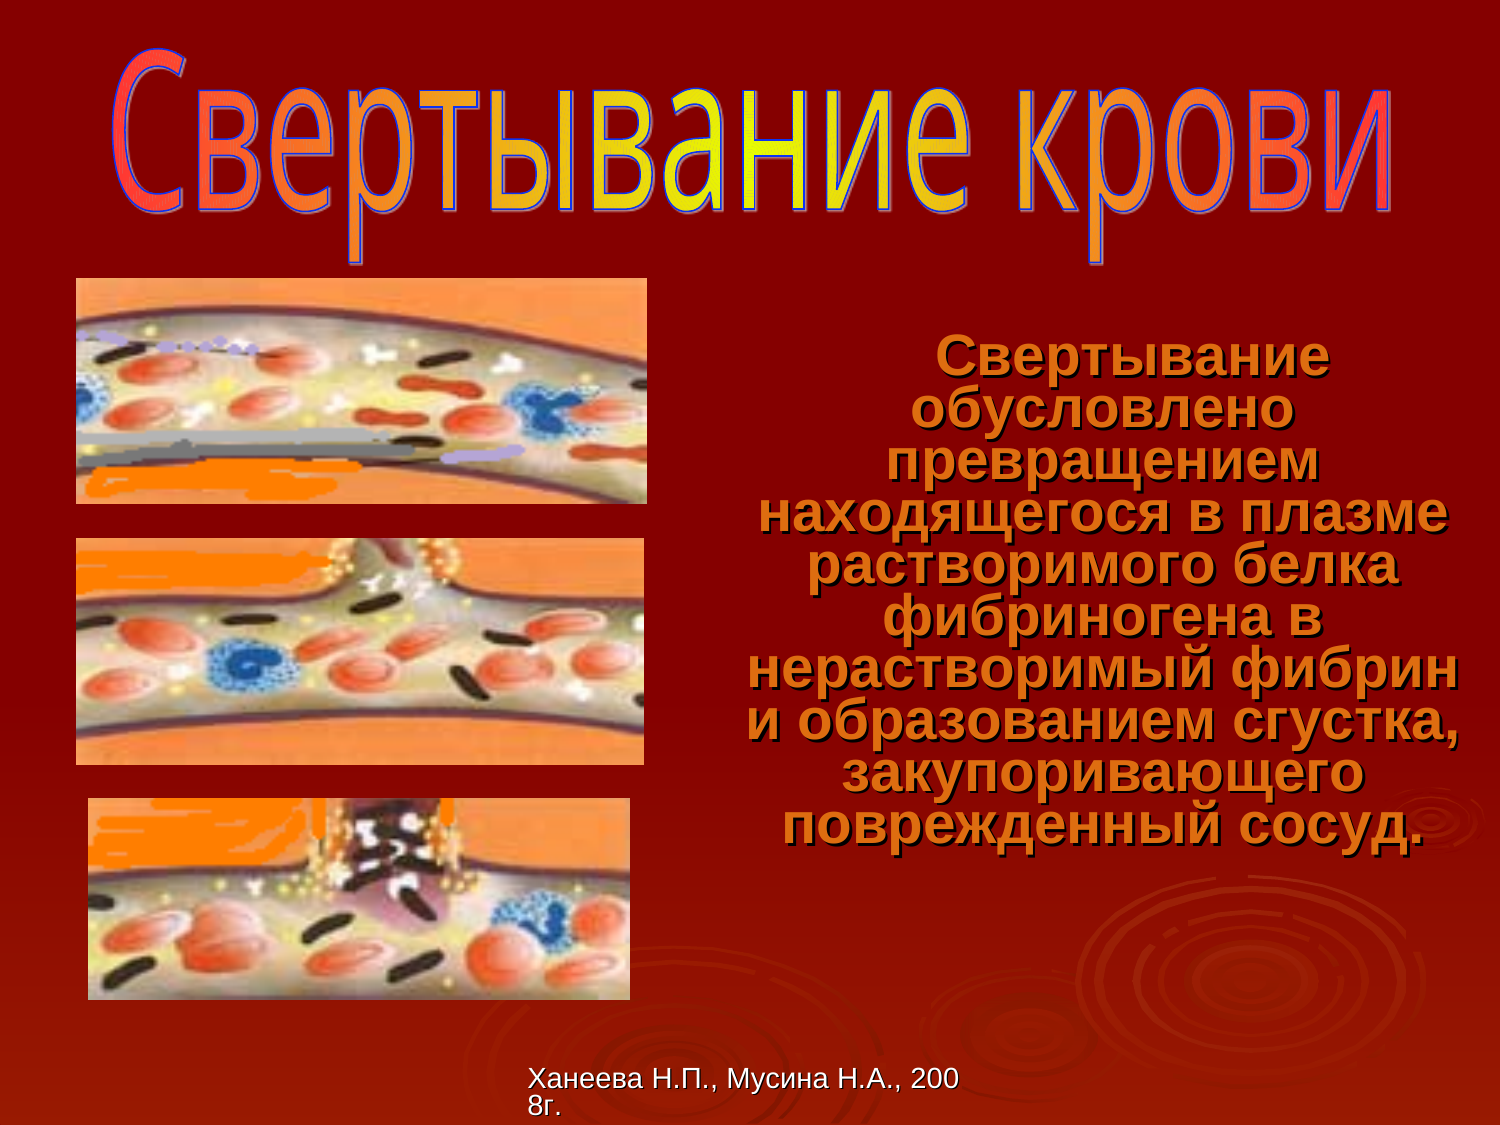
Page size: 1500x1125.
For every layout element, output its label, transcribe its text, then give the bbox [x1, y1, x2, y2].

list Свертывание обусловлено превращением находящегося в плазме растворимого белка фибриногена в нерастворимый фибрин и образованием сгустка, закупоривающего поврежденный сосуд. [706, 326, 1500, 1017]
text_box Свертывание крови [490, 90, 548, 210]
picture [76, 278, 647, 504]
text_box Свертывание крови [1166, 88, 1232, 212]
text_box Свертывание крови [419, 90, 477, 210]
text_box Свертывание крови [198, 90, 258, 210]
text_box Свертывание крови [1089, 88, 1152, 263]
text_box Свертывание крови [1249, 90, 1309, 210]
picture [76, 538, 644, 765]
text_box Свертывание крови [270, 88, 331, 212]
text_box Свертывание крови [112, 48, 184, 212]
text_box Свертывание крови [593, 90, 653, 210]
picture [88, 798, 630, 1000]
text_box Свертывание крови [663, 88, 721, 212]
text_box Свертывание крови [559, 90, 571, 210]
text_box Свертывание крови [742, 90, 805, 210]
text_box Свертывание крови [1019, 90, 1077, 210]
text_box Свертывание крови [907, 88, 968, 212]
text_box Свертывание крови [826, 90, 889, 210]
text_box Свертывание крови [1325, 90, 1388, 210]
text_box Свертывание крови [348, 88, 412, 263]
